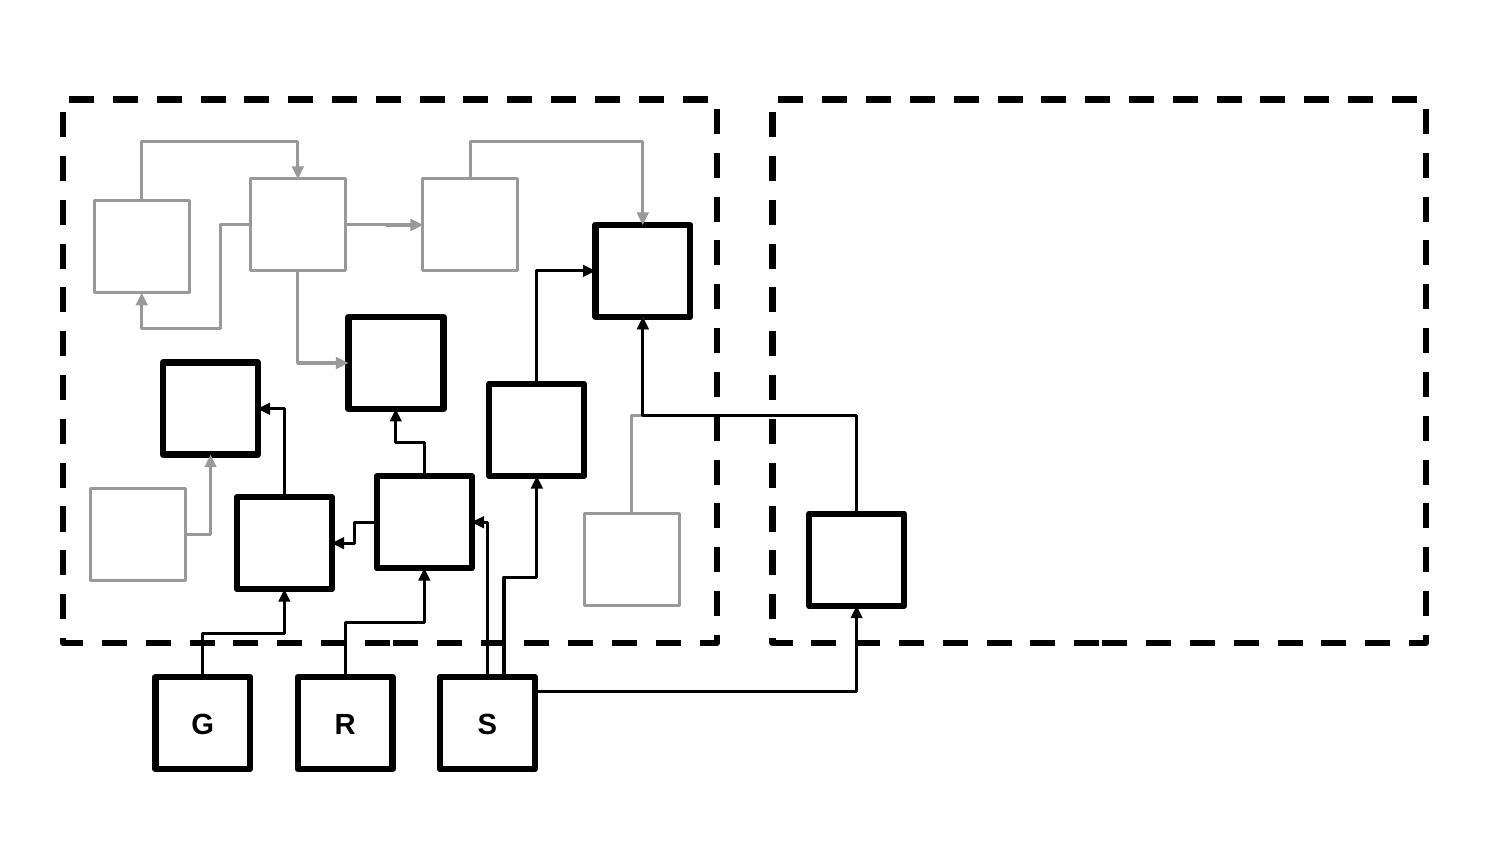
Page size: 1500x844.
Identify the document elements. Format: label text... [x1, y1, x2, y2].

text_box G [155, 677, 251, 770]
text_box [584, 513, 680, 606]
text_box [236, 497, 332, 590]
text_box [250, 178, 346, 271]
text_box R [297, 677, 393, 770]
text_box [90, 488, 186, 581]
text_box [376, 476, 472, 569]
text_box [348, 316, 444, 410]
text_box [809, 513, 905, 606]
text_box S [440, 677, 535, 770]
text_box [422, 178, 518, 271]
text_box [595, 224, 691, 317]
text_box [162, 362, 258, 455]
text_box [94, 200, 190, 293]
text_box [489, 383, 585, 477]
